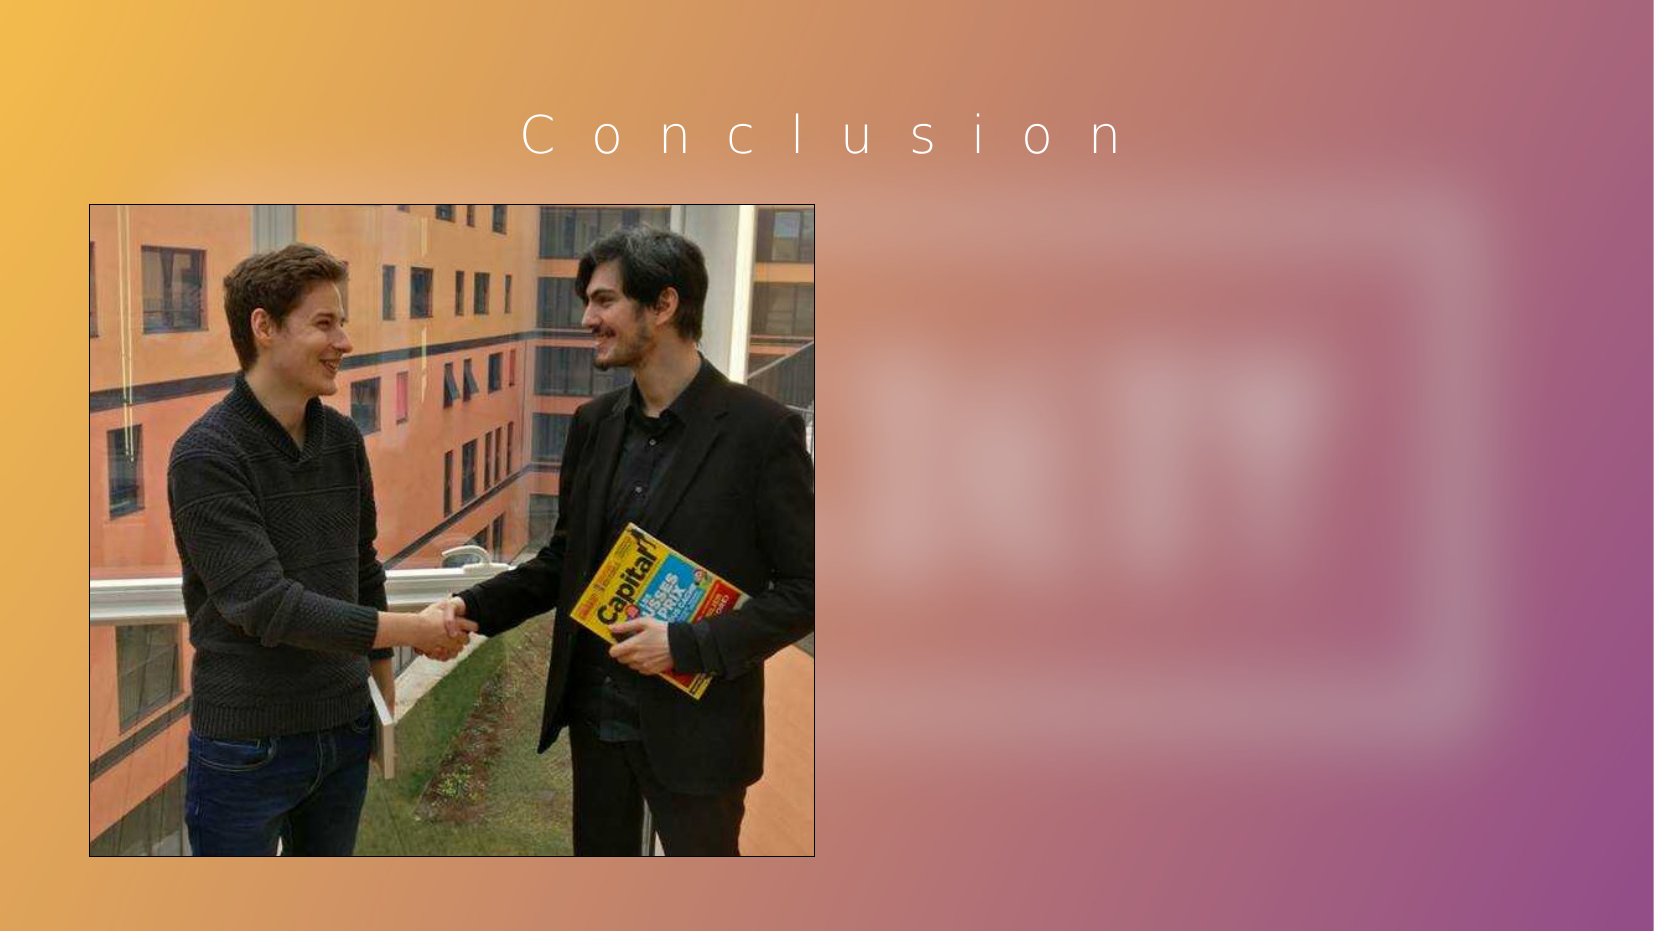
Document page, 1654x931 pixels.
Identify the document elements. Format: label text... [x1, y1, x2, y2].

title Conclusion [47, 49, 1595, 223]
picture [0, 0, 1654, 931]
